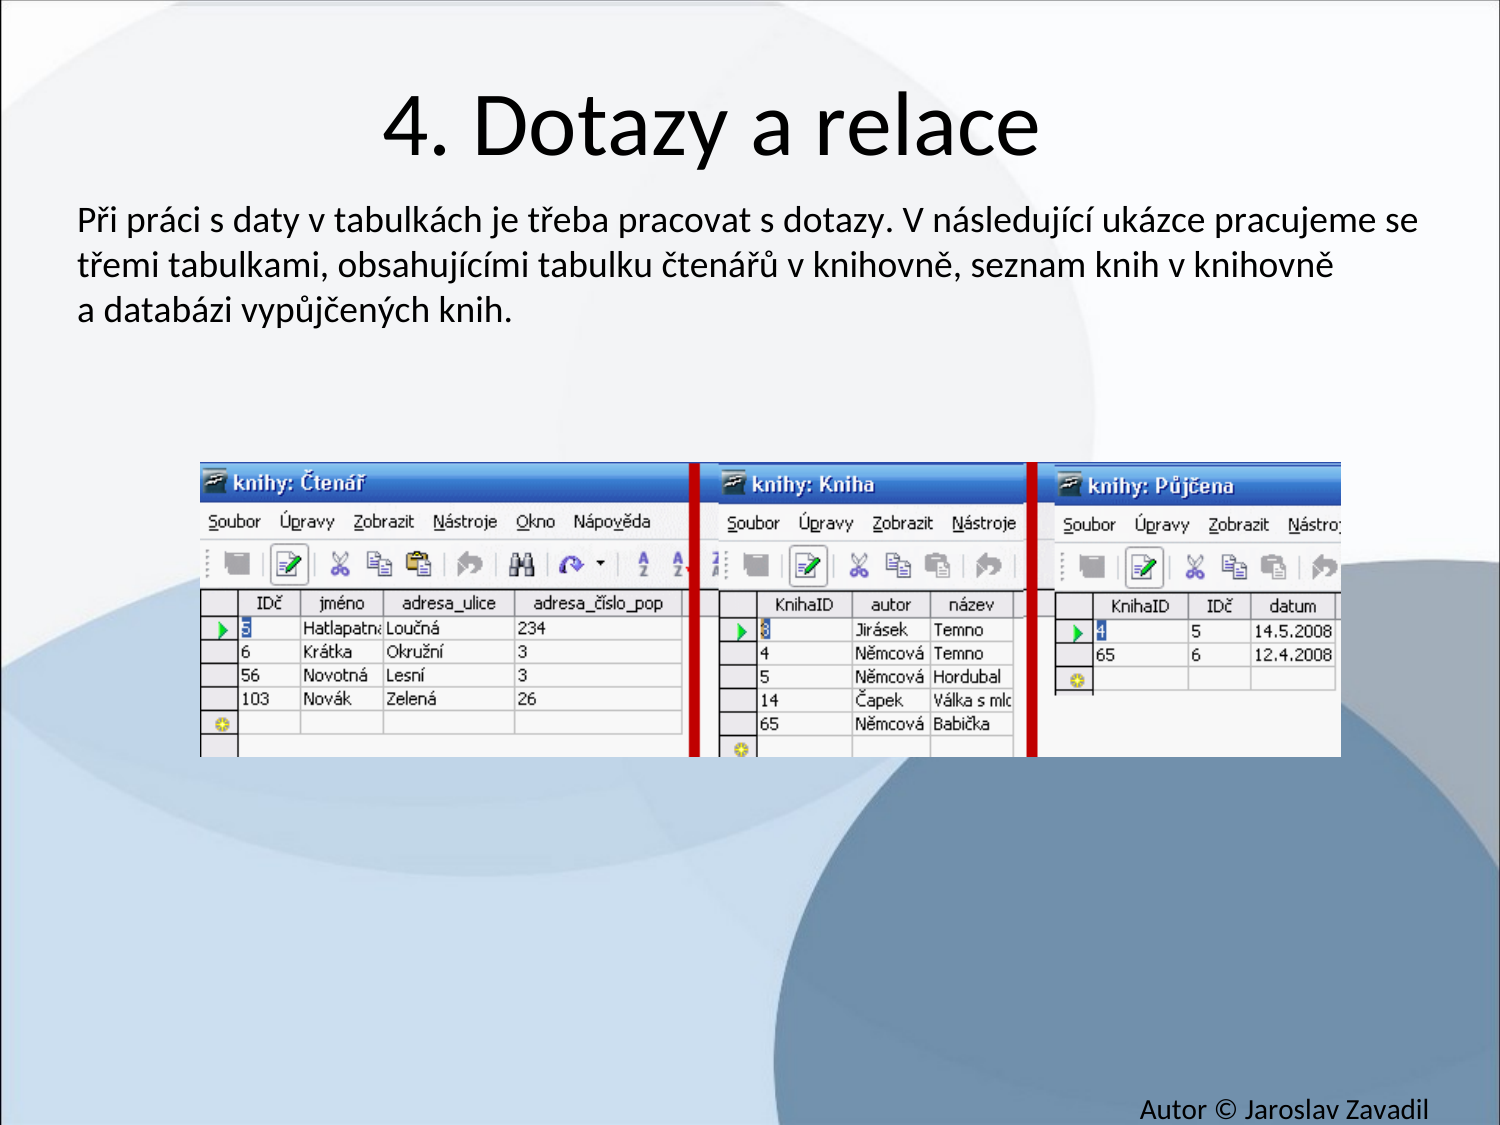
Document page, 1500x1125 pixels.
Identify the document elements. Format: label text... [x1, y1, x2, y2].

text_box Při práci s daty v tabulkách je třeba pracovat s dotazy. V následující ukázce pracujeme se třemi tabulkami, obsahujícími tabulku čtenářů v knihovně, seznam knih v knihovně a databázi vypůjčených knih. [62, 187, 1450, 338]
picture [0, 0, 1500, 1125]
text_box Autor © Jaroslav Zavadil [1125, 1082, 1445, 1125]
title 4. Dotazy a relace [324, 24, 1101, 187]
